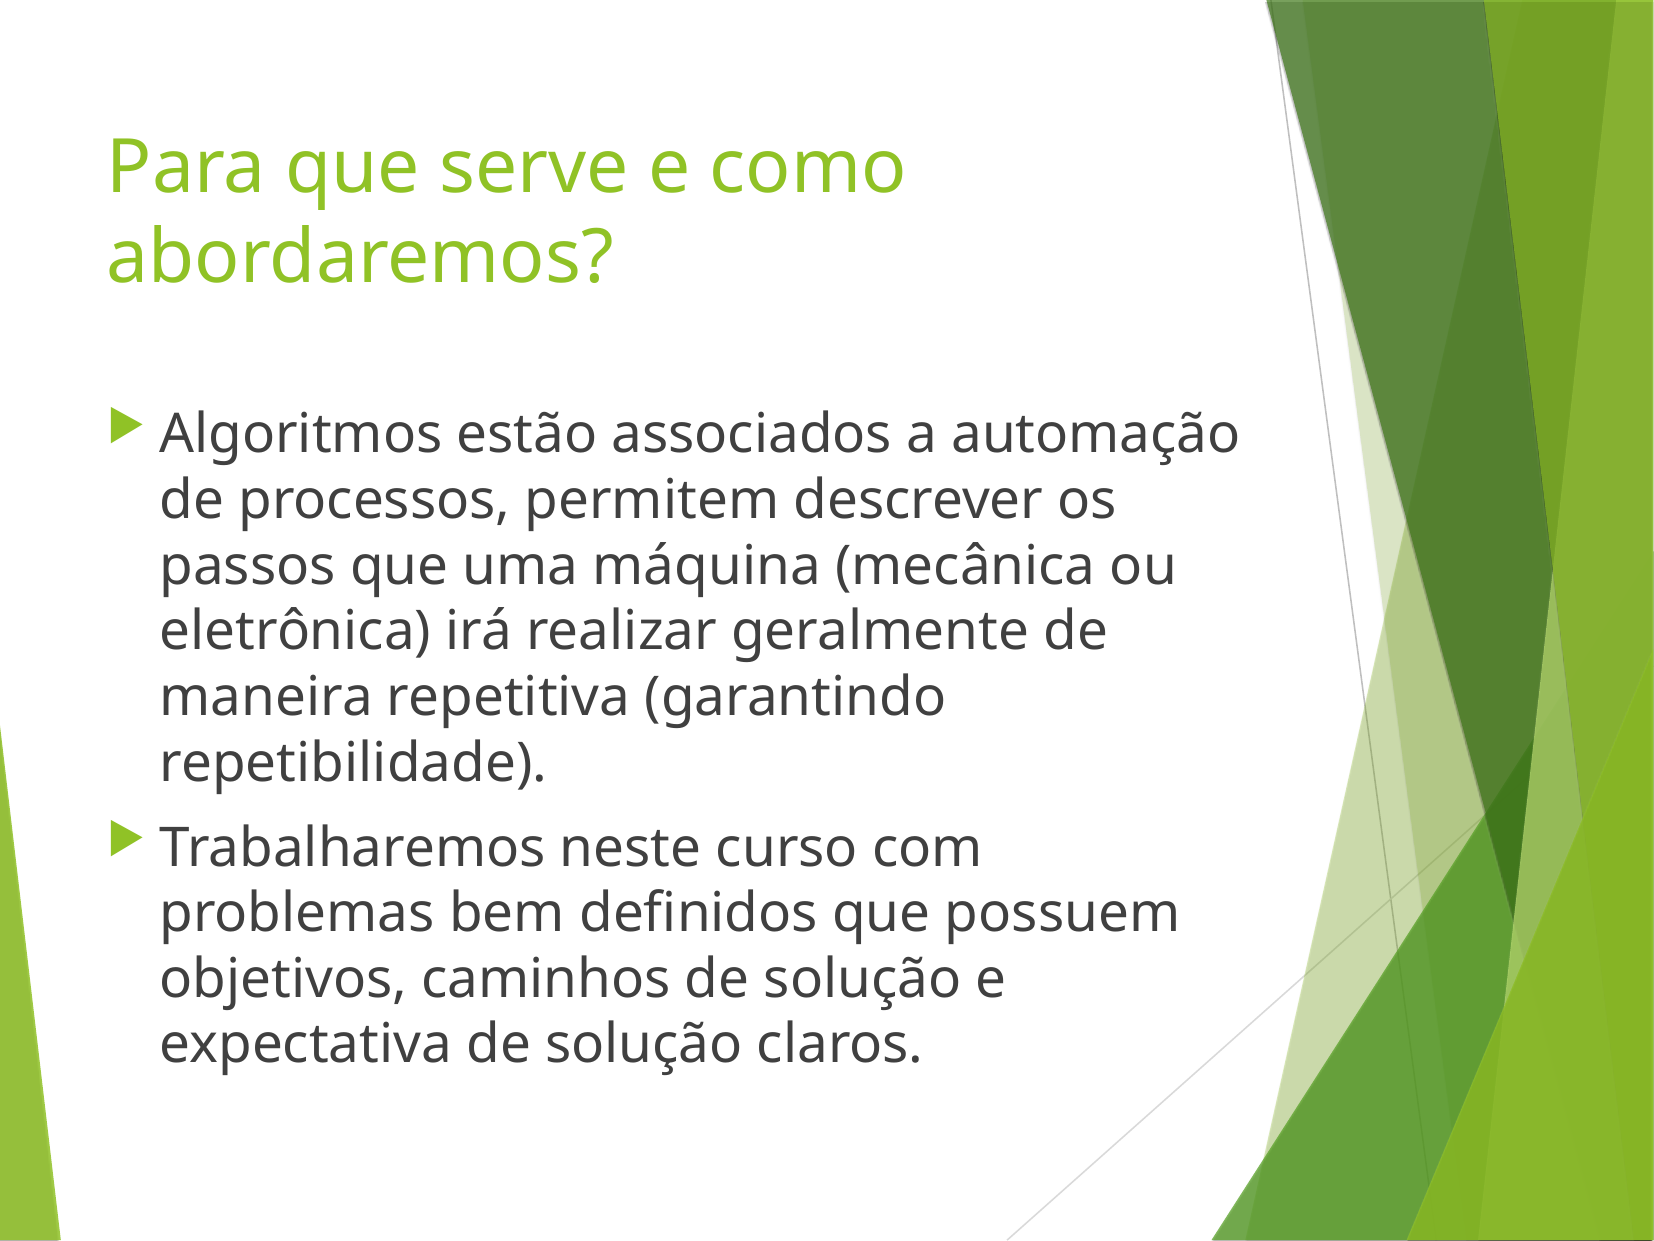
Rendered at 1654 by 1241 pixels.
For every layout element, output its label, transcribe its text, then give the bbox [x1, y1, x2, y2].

title Para que serve e como abordaremos? [91, 110, 1258, 349]
list Algoritmos estão associados a automação de processos, permitem descrever os passos que uma máquina (mecânica ou eletrônica) irá realizar geralmente de maneira repetitiva (garantindo repetibilidade). Trabalharemos neste curso com problemas bem definidos que possuem objetivos, caminhos de solução e expectativa de solução claros. [91, 390, 1258, 1093]
